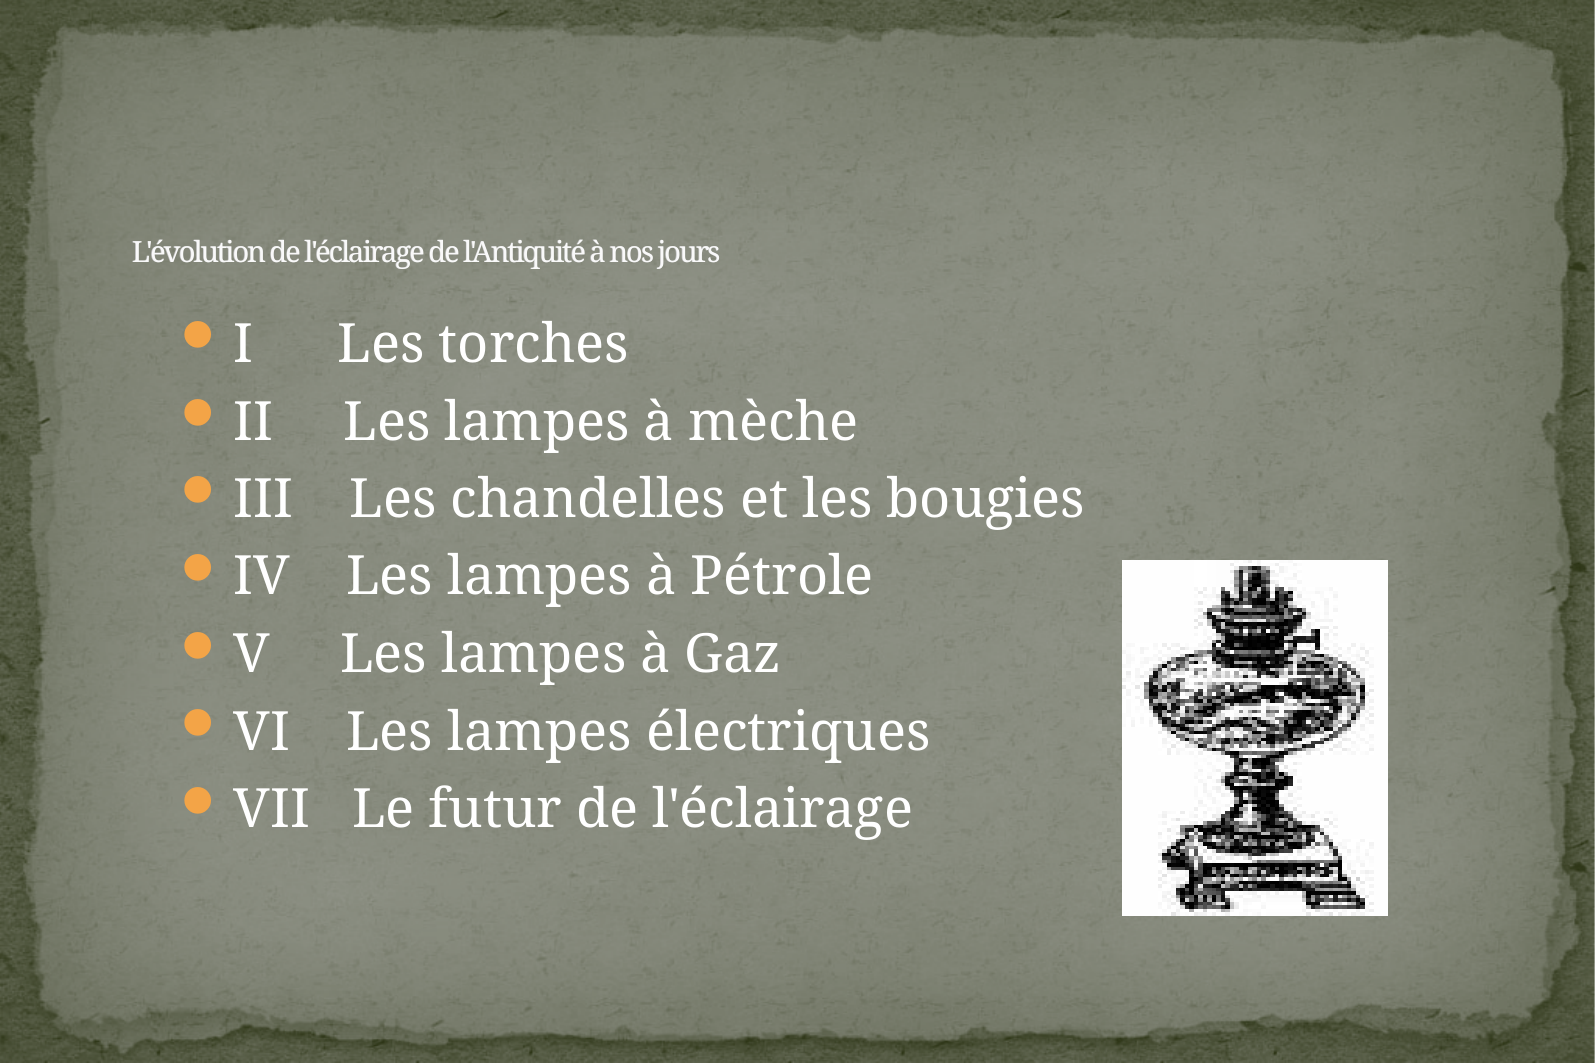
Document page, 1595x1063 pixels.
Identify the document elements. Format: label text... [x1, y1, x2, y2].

picture [1122, 560, 1388, 916]
list I Les torches II Les lampes à mèche III Les chandelles et les bougies IV Les lampes à Pétrole V Les lampes à Gaz VI Les lampes électriques VII Le futur de l'éclairage [130, 300, 1462, 971]
title L'évolution de l'éclairage de l'Antiquité à nos jours [117, 98, 1479, 277]
